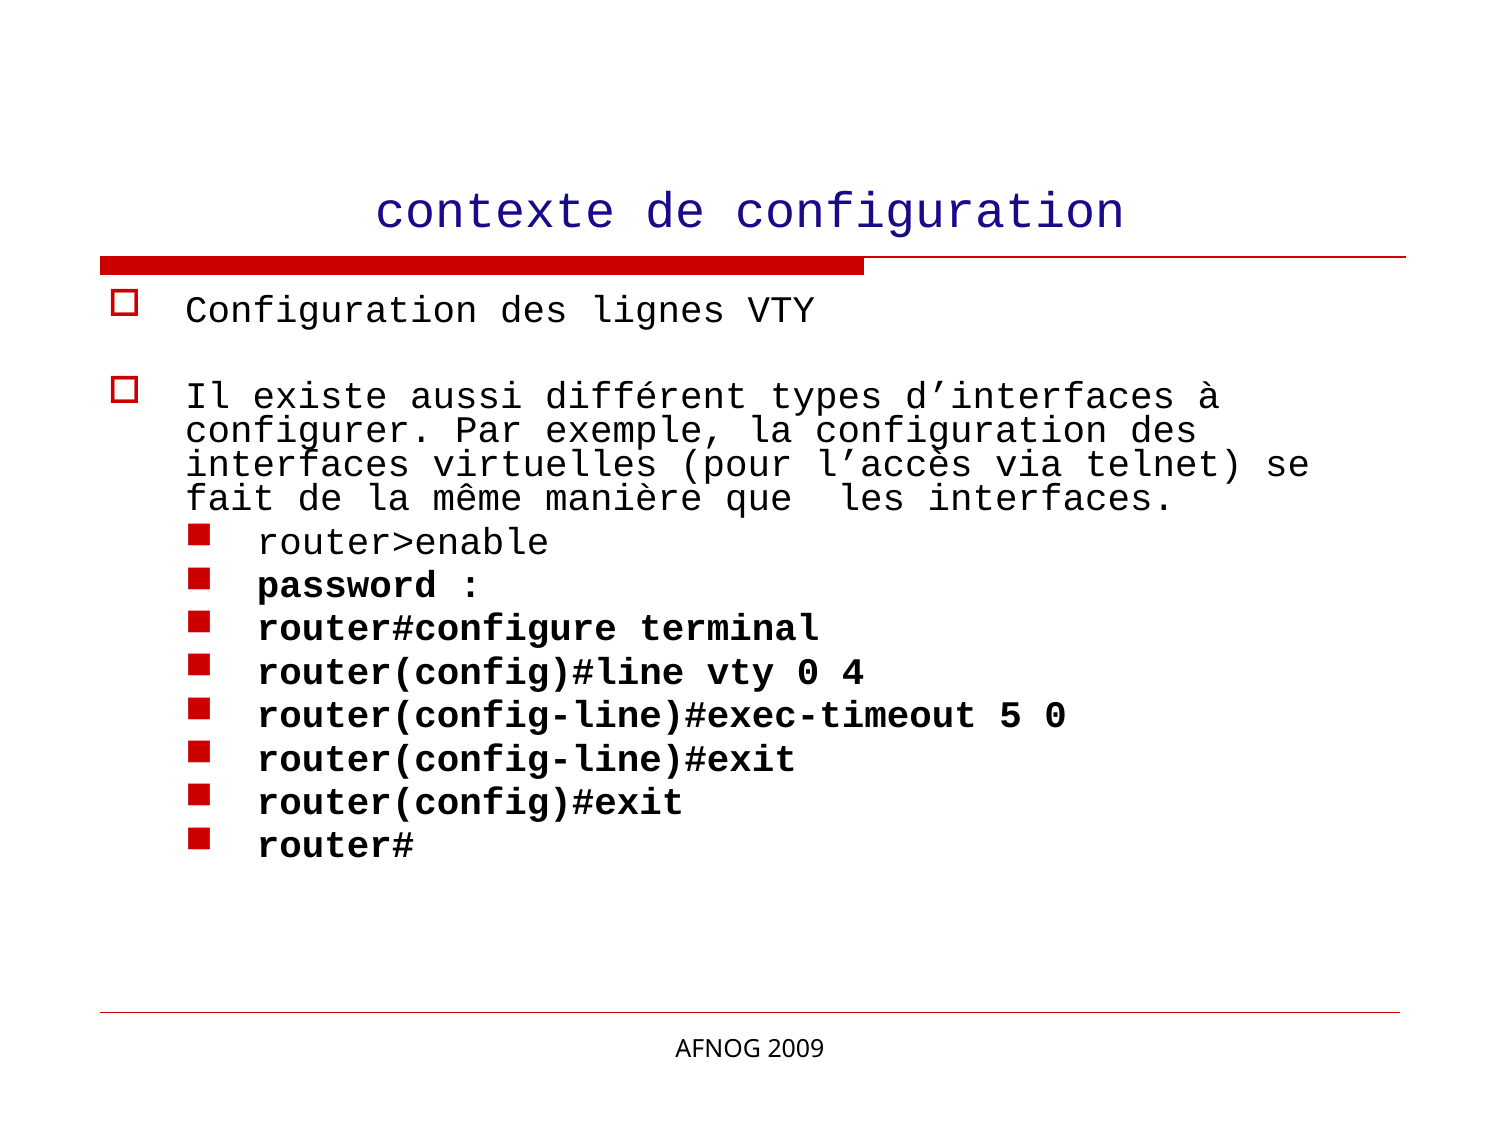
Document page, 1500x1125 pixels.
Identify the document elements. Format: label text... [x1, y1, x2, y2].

text_box AFNOG 2009 [512, 1024, 988, 1103]
title contexte de configuration [94, 49, 1407, 250]
list Configuration des lignes VTY Il existe aussi différent types d’interfaces à configurer. Par exemple, la configuration des interfaces virtuelles (pour l’accès via telnet) se fait de la même manière que les interfaces. router>enable password : router#configure terminal router(config)#line vty 0 4 router(config-line)#exec-timeout 5 0 router(config-line)#exit router(config)#exit router# [92, 287, 1406, 988]
